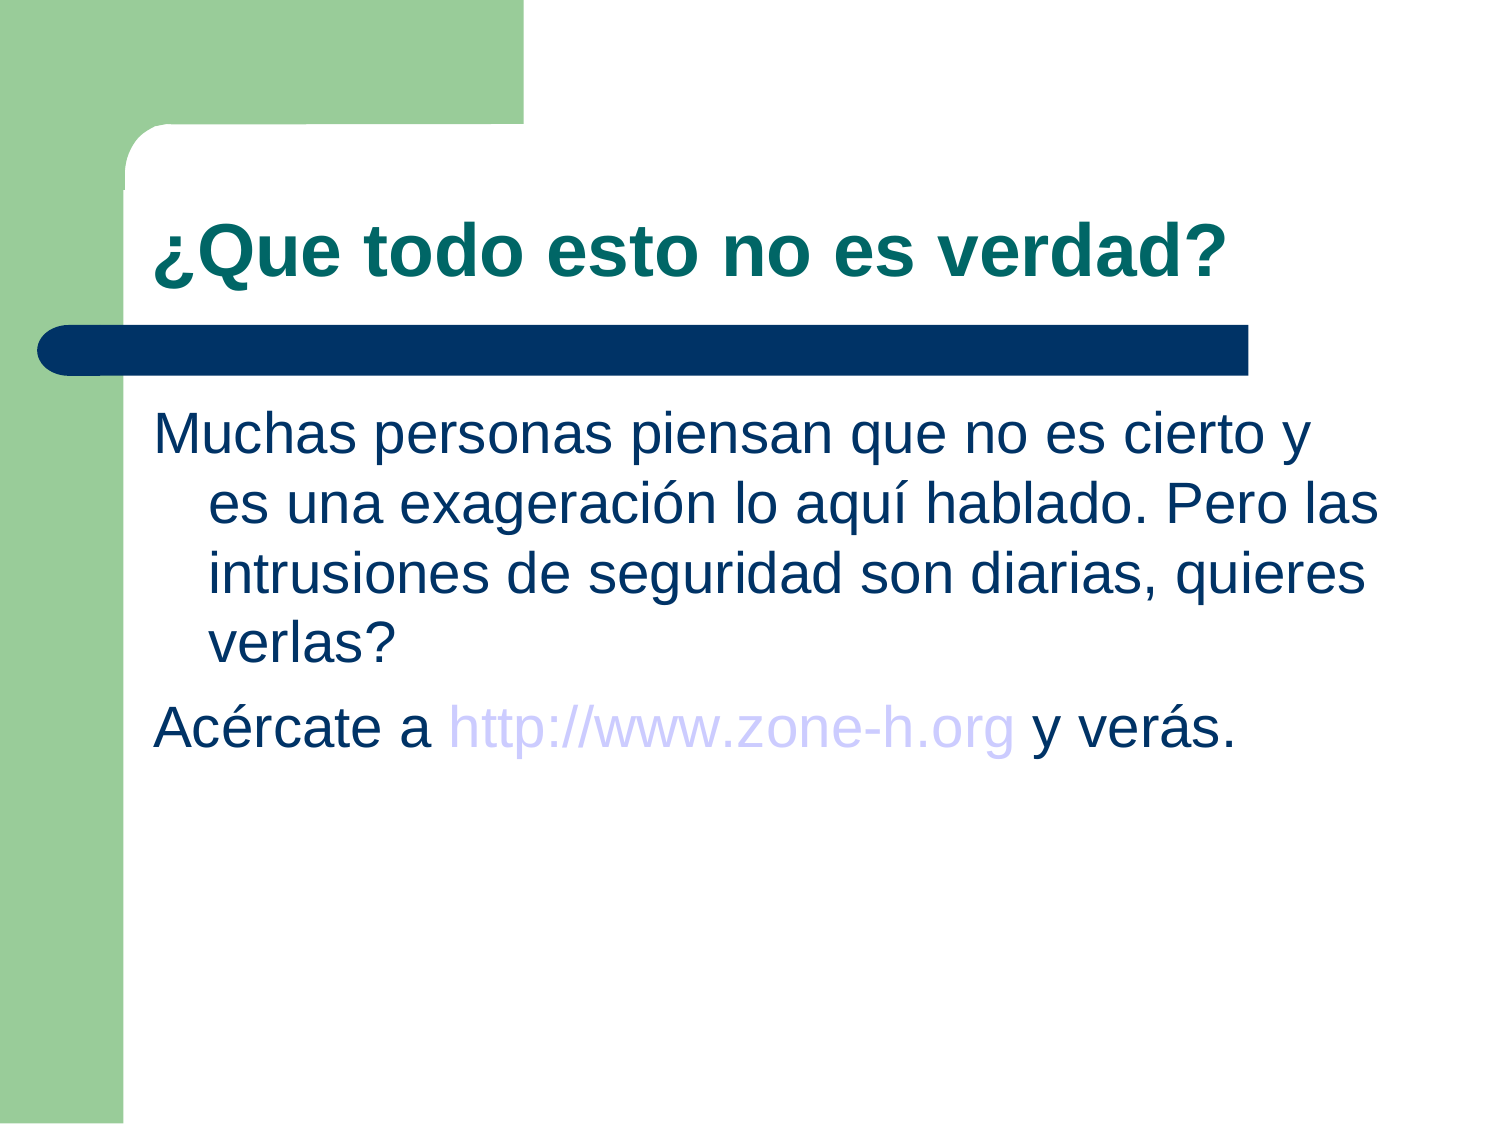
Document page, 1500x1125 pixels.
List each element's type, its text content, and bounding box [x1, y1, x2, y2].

list Muchas personas piensan que no es cierto y es una exageración lo aquí hablado. Pero las intrusiones de seguridad son diarias, quieres verlas? Acércate a http://www.zone-h.org y verás. [137, 387, 1399, 1125]
title ¿Que todo esto no es verdad? [136, 136, 1413, 300]
